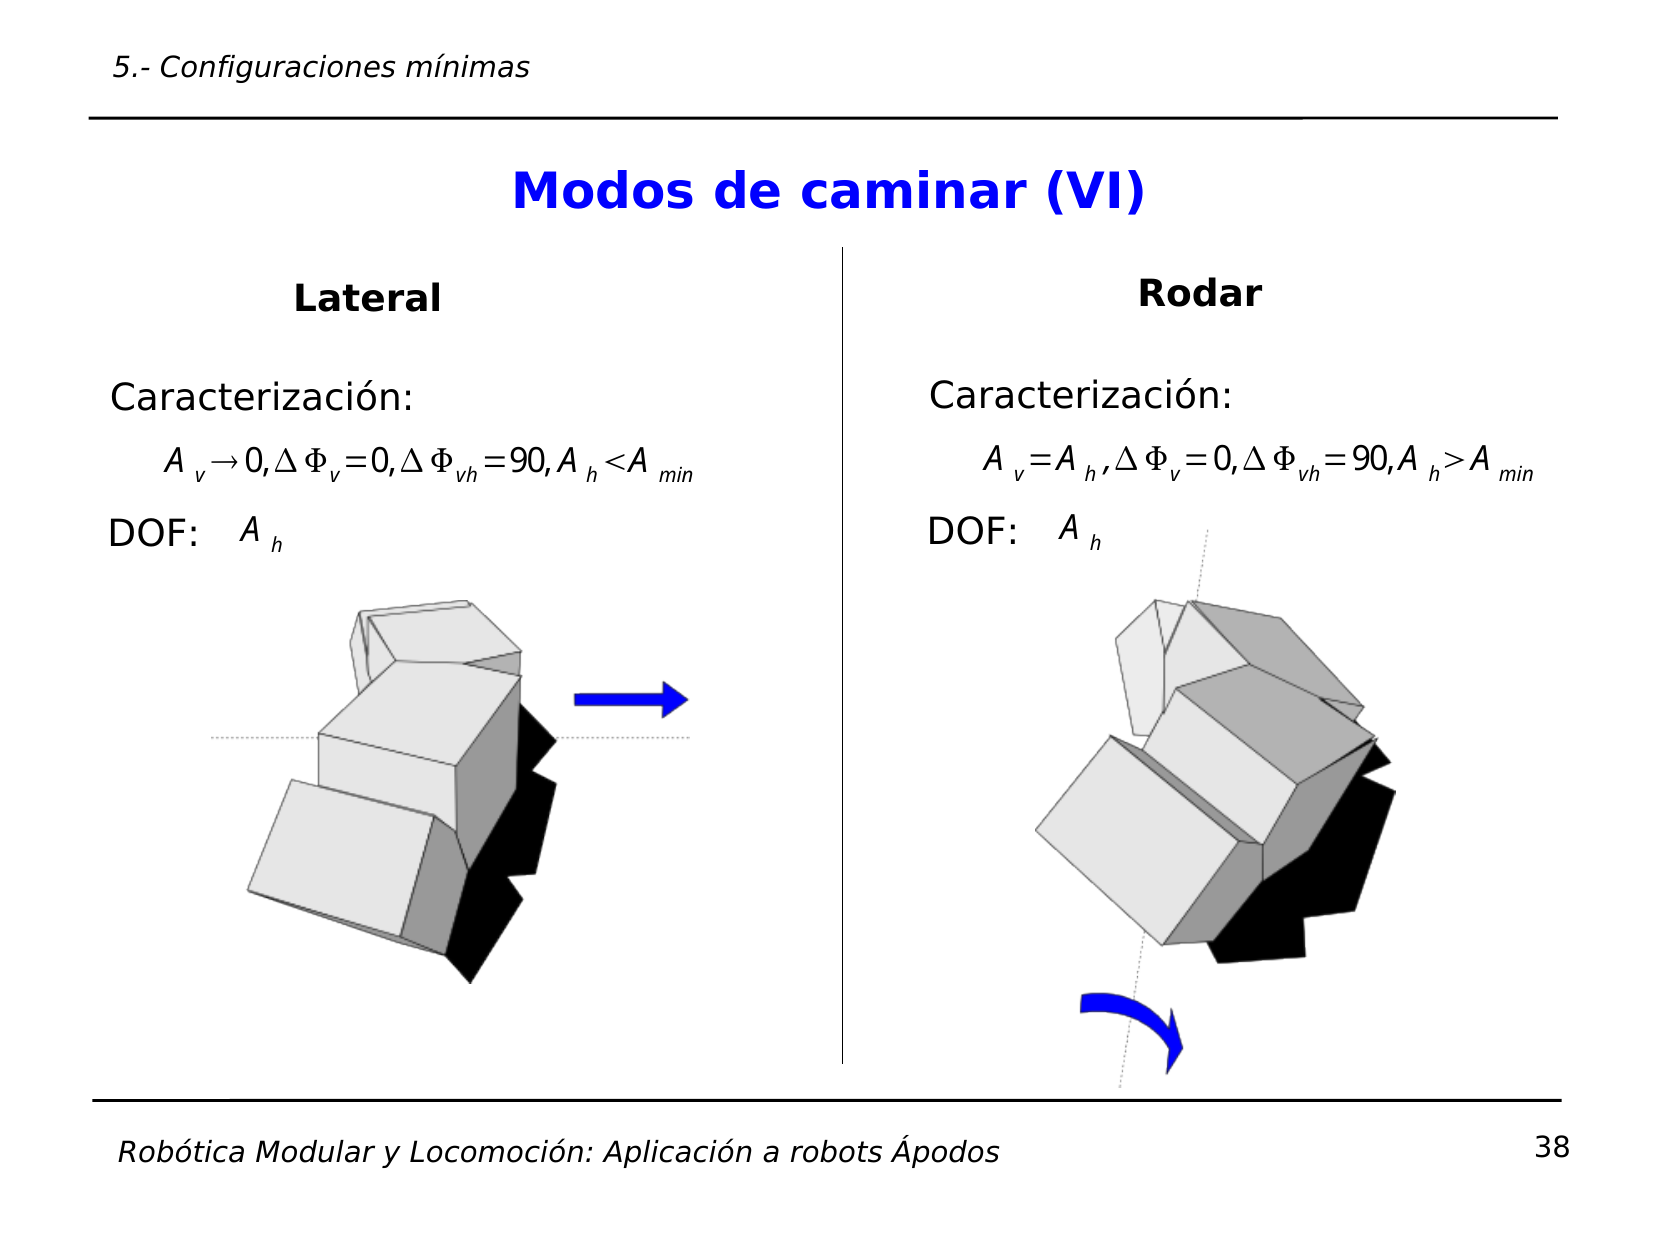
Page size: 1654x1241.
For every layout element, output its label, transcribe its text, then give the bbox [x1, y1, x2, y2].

text_box Modos de caminar (VI) [497, 154, 1150, 228]
text_box Robótica Modular y Locomoción: Aplicación a robots Ápodos [103, 1127, 1017, 1177]
text_box DOF: [80, 504, 239, 563]
text_box Caracterización: [83, 367, 449, 427]
text_box 5.- Configuraciones mínimas [97, 42, 546, 93]
picture [1035, 528, 1396, 1088]
chart [156, 439, 702, 489]
chart [975, 437, 1543, 487]
text_box Rodar [1122, 263, 1275, 323]
text_box Lateral [278, 269, 455, 328]
picture [211, 600, 690, 984]
text_box DOF: [899, 502, 1058, 561]
chart [1051, 506, 1110, 556]
text_box Caracterización: [902, 366, 1268, 425]
chart [232, 508, 291, 558]
